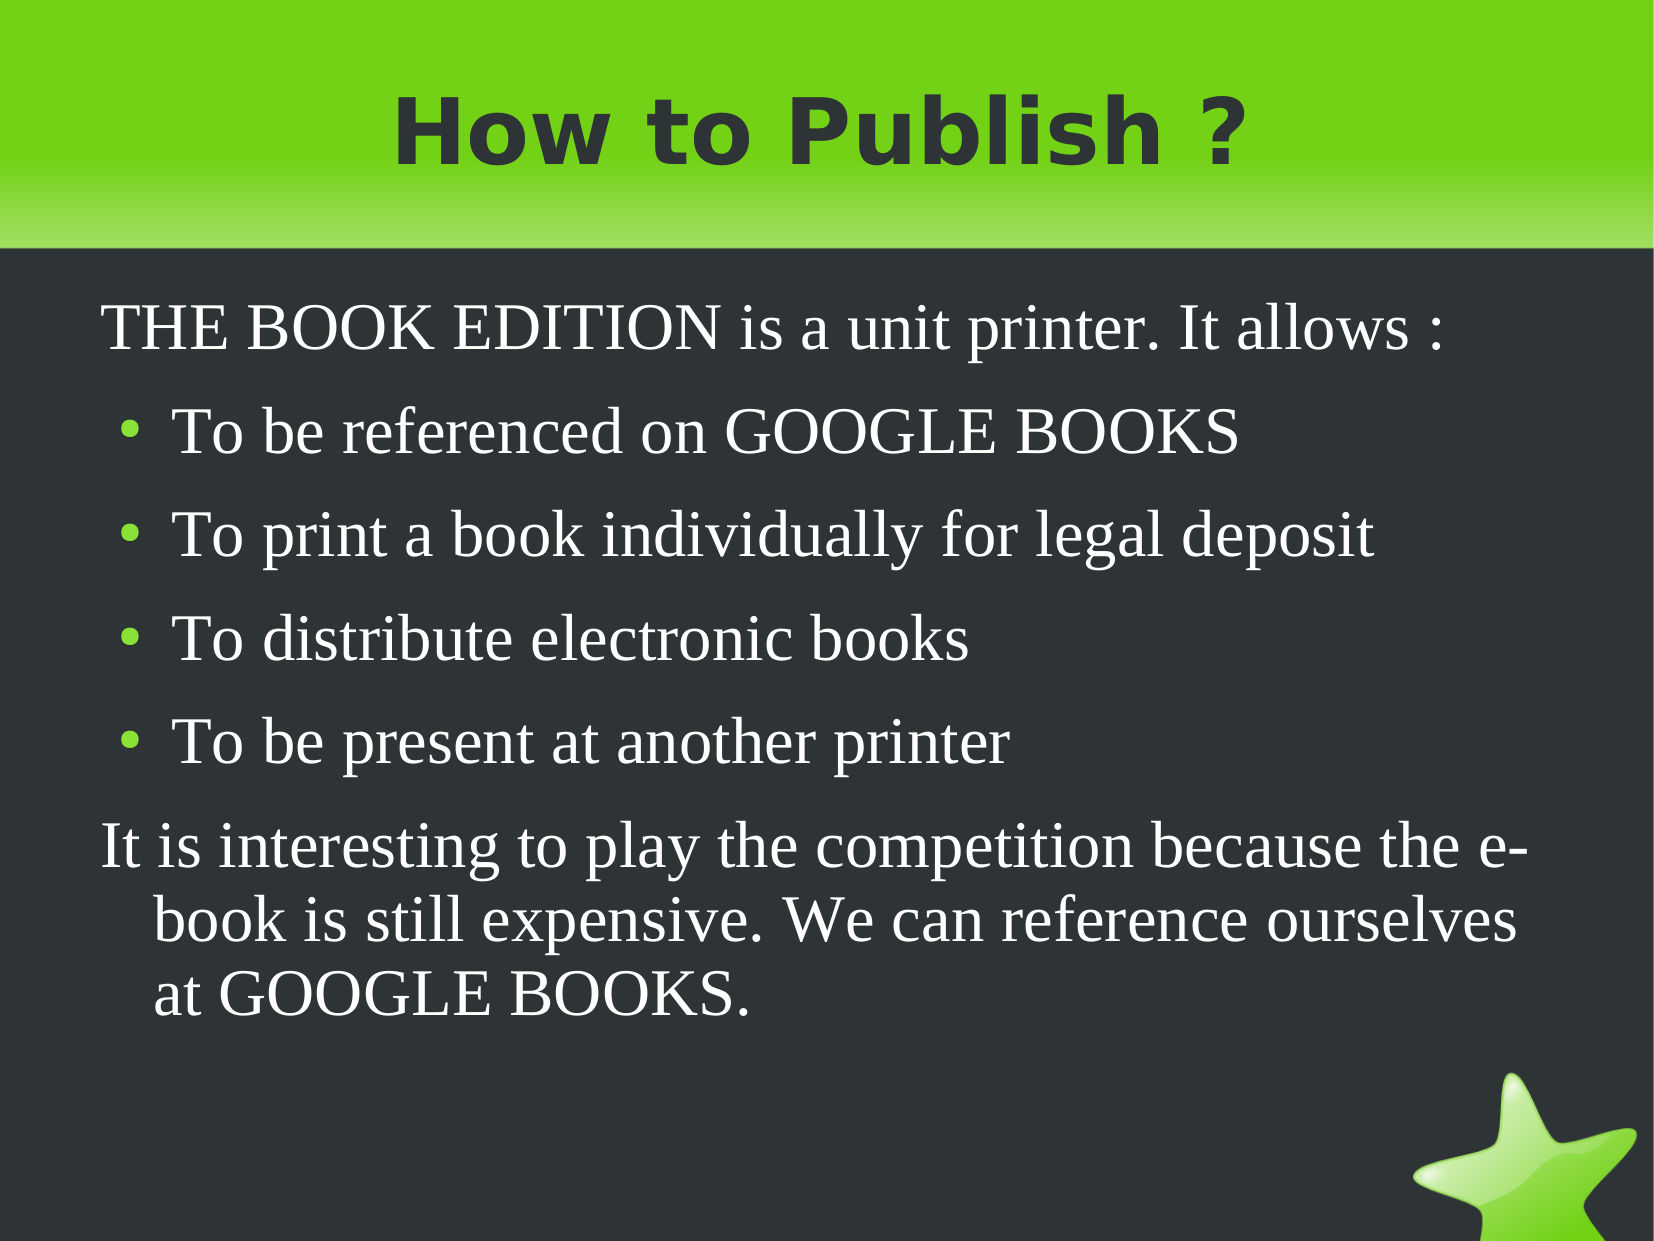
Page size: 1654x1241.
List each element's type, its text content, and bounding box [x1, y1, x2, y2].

picture [0, 0, 1654, 1241]
title How to Publish ? [76, 36, 1565, 229]
list THE BOOK EDITION is a unit printer. It allows : To be referenced on GOOGLE BOOKS To print a book individually for legal deposit To distribute electronic books To be present at another printer It is interesting to play the competition because the e-book is still expensive. We can reference ourselves at GOOGLE BOOKS. [82, 290, 1571, 1165]
